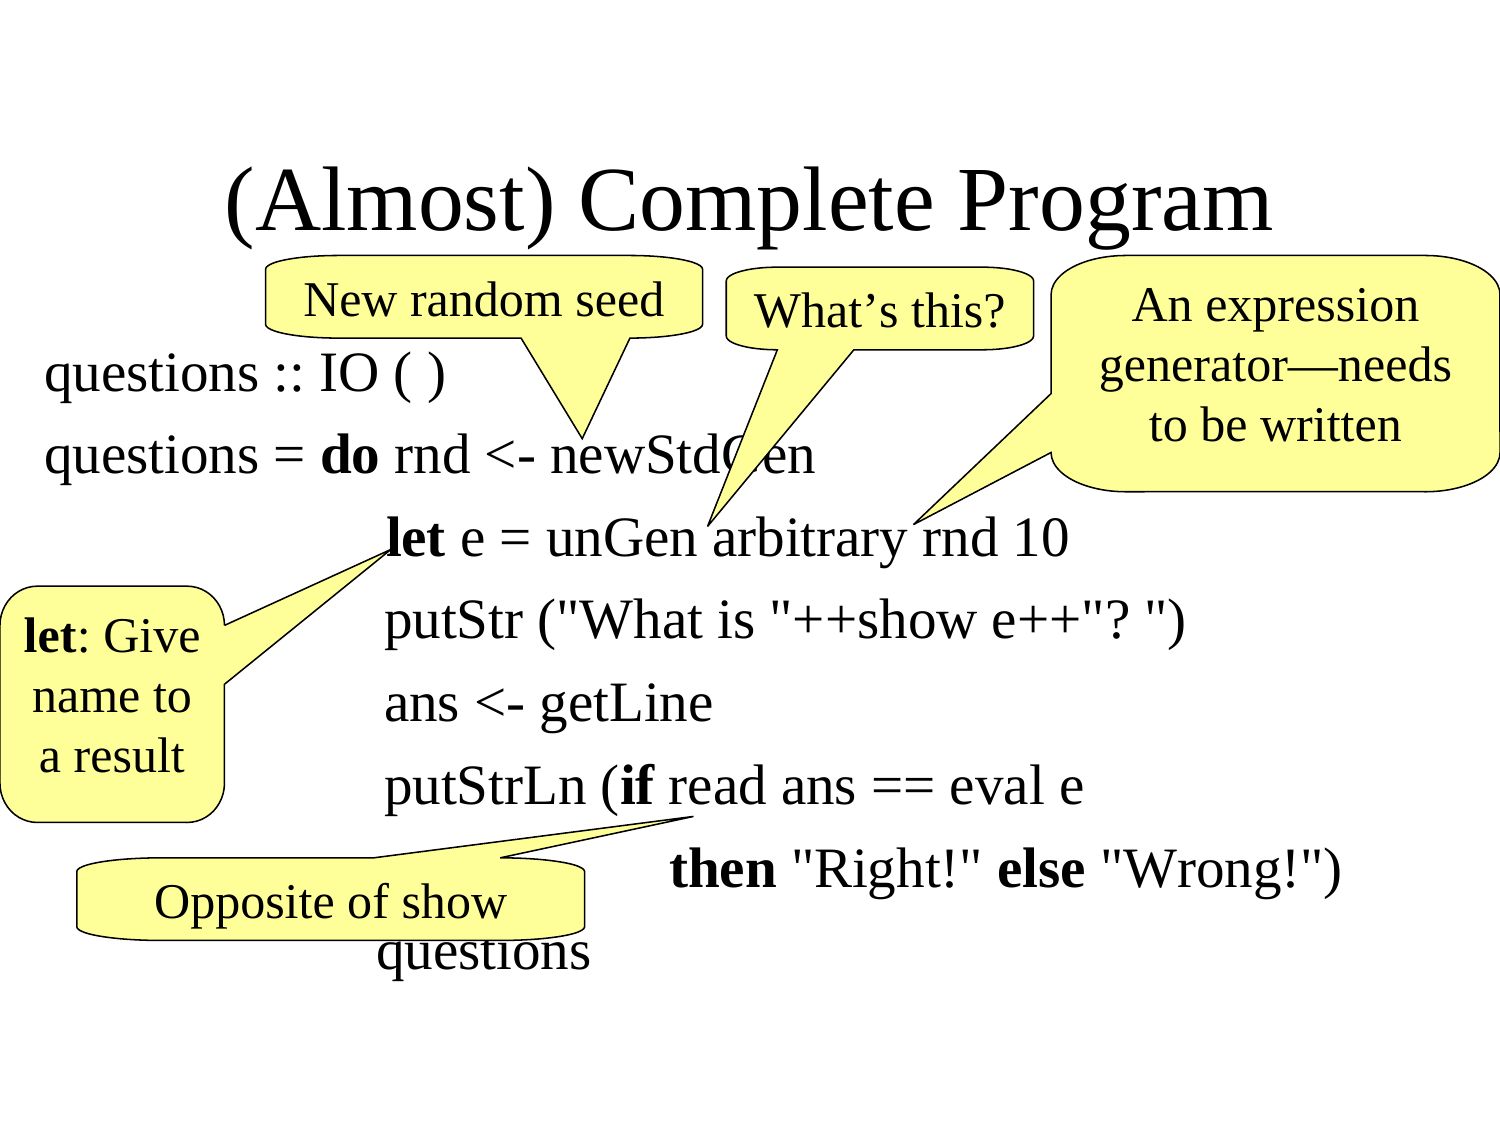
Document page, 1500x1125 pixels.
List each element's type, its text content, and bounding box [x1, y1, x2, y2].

title (Almost) Complete Program [112, 99, 1388, 288]
text_box let: Give name to a result [0, 549, 391, 823]
text_box New random seed [265, 255, 703, 439]
text_box Opposite of show [76, 816, 694, 941]
list questions :: IO ( ) questions = do rnd <- newStdGen let e = unGen arbitrary rnd 10 putStr ("What is "++show e++"? ") ans <- getLine putStrLn (if read ans == eval e then "Right!" else "Wrong!") questions [29, 326, 1417, 1002]
text_box An expression generator—needs to be written [913, 255, 1500, 525]
text_box What’s this? [707, 267, 1034, 527]
